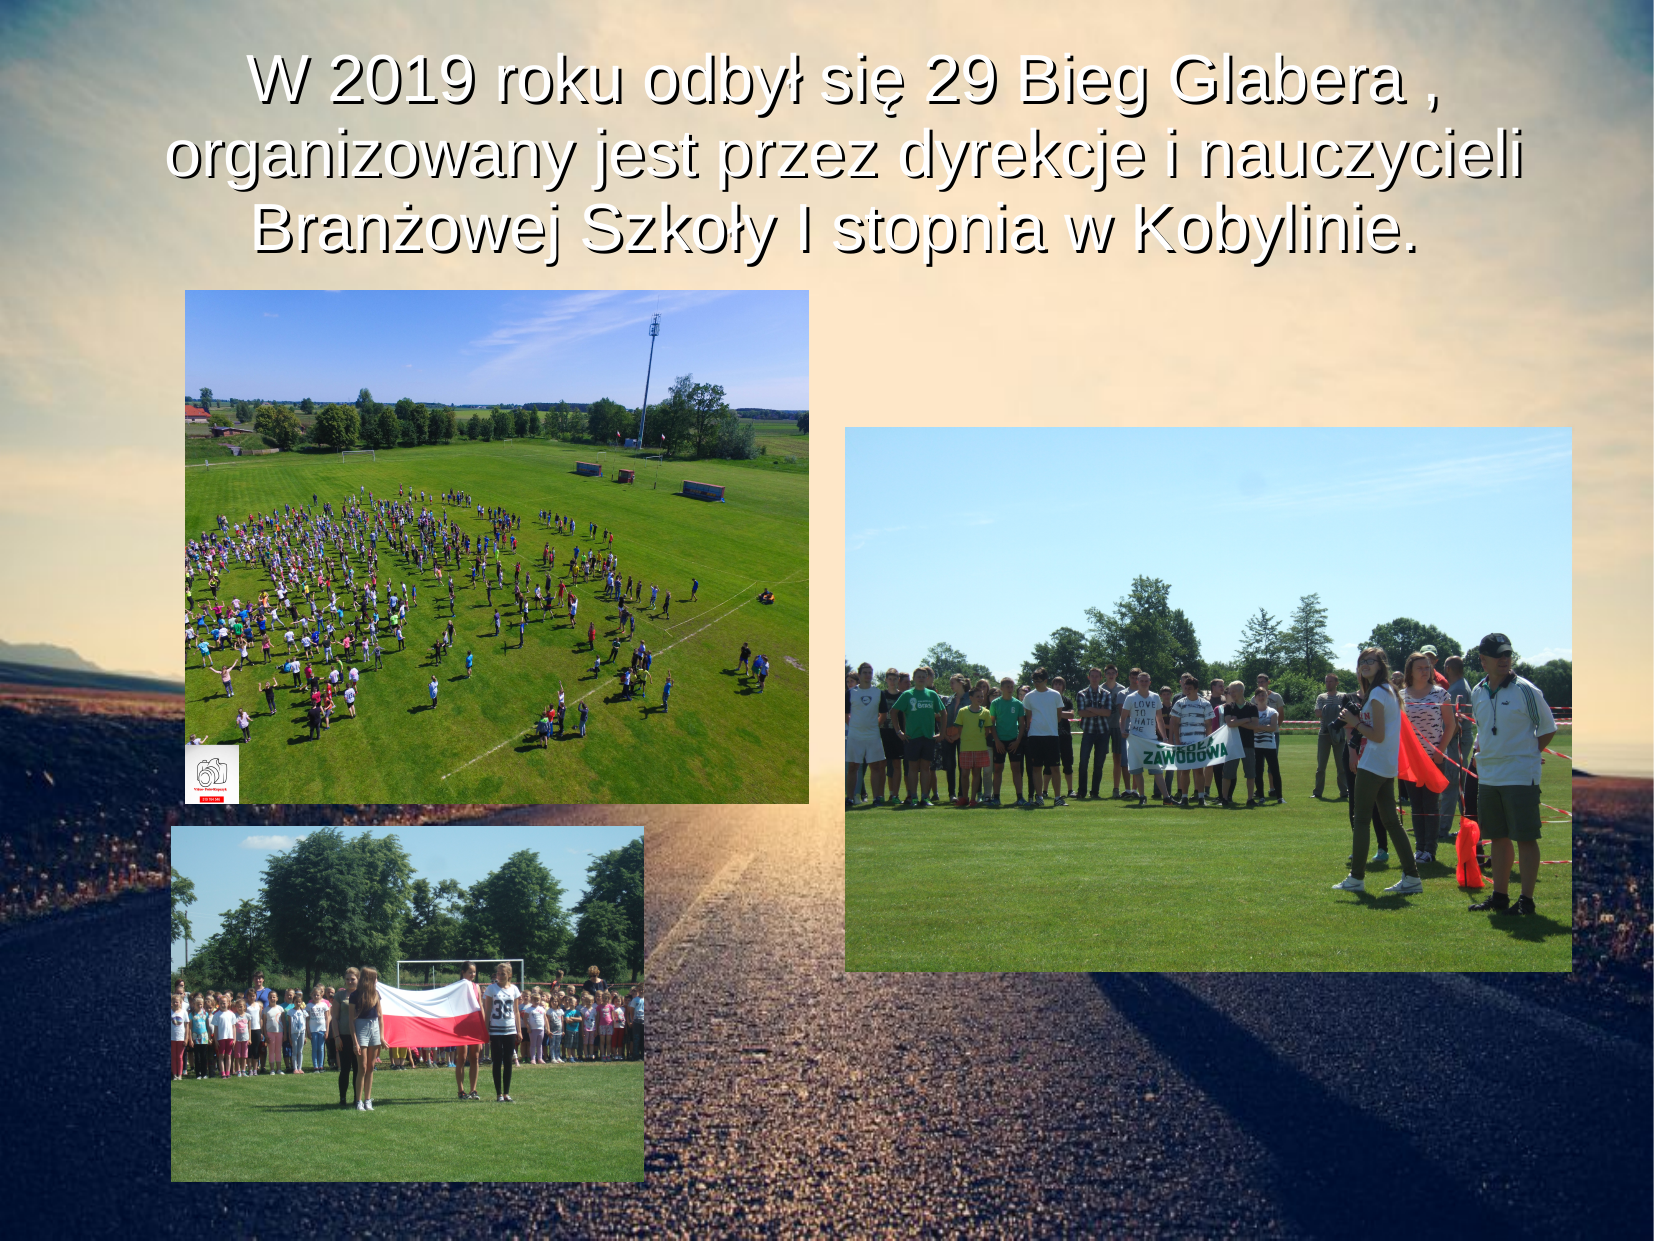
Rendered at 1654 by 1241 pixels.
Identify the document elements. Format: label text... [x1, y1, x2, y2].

picture [0, 0, 1654, 1241]
title W 2019 roku odbył się 29 Bieg Glabera , organizowany jest przez dyrekcje i nauczycieli Branżowej Szkoły I stopnia w Kobylinie. [82, 40, 1571, 266]
